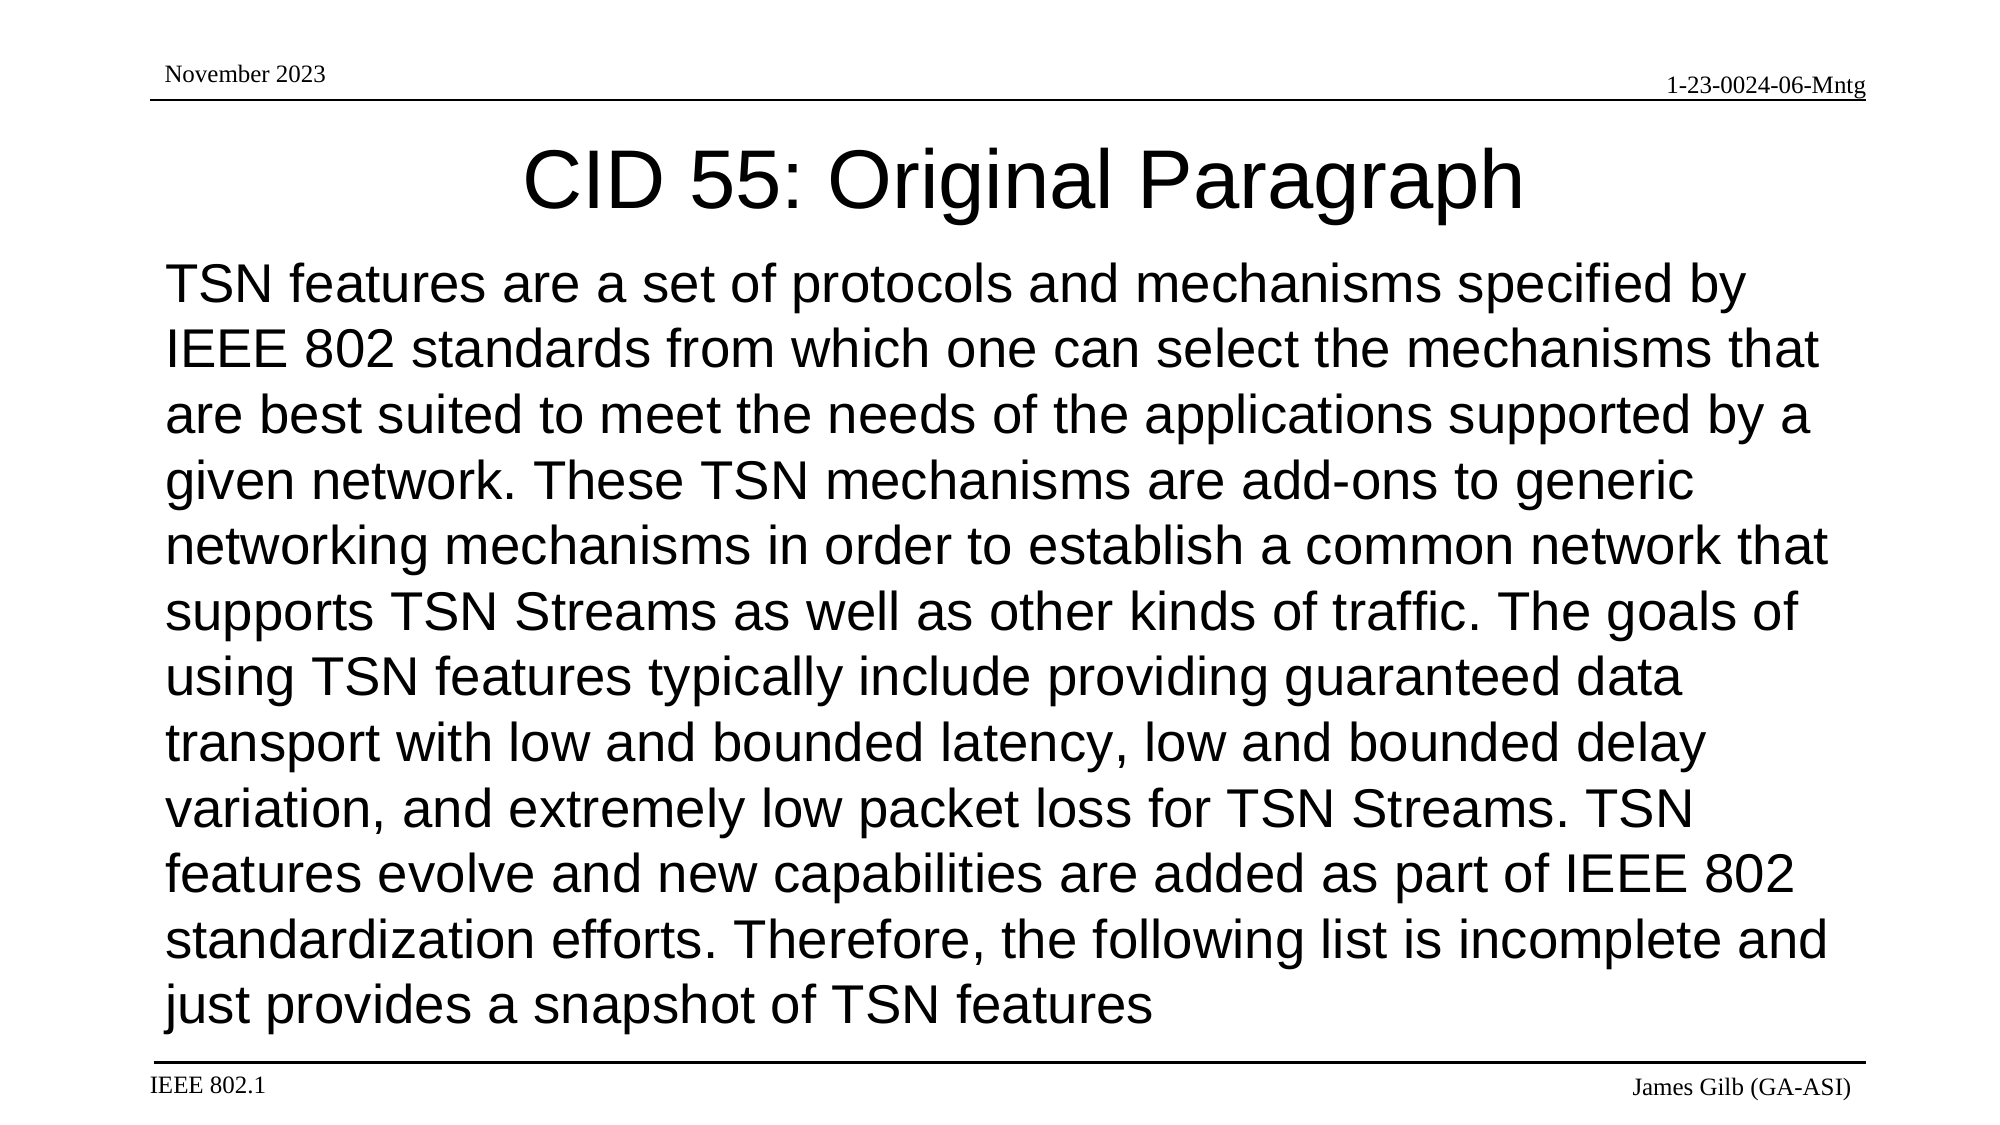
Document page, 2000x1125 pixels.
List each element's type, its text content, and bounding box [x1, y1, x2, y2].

list TSN features are a set of protocols and mechanisms specified by IEEE 802 standards from which one can select the mechanisms that are best suited to meet the needs of the applications supported by a given network. These TSN mechanisms are add-ons to generic networking mechanisms in order to establish a common network that supports TSN Streams as well as other kinds of traffic. The goals of using TSN features typically include providing guaranteed data transport with low and bounded latency, low and bounded delay variation, and extremely low packet loss for TSN Streams. TSN features evolve and new capabilities are added as part of IEEE 802 standardization efforts. Therefore, the following list is incomplete and just provides a snapshot of TSN features [149, 239, 1900, 1051]
title CID 55: Original Paragraph [149, 112, 1900, 238]
